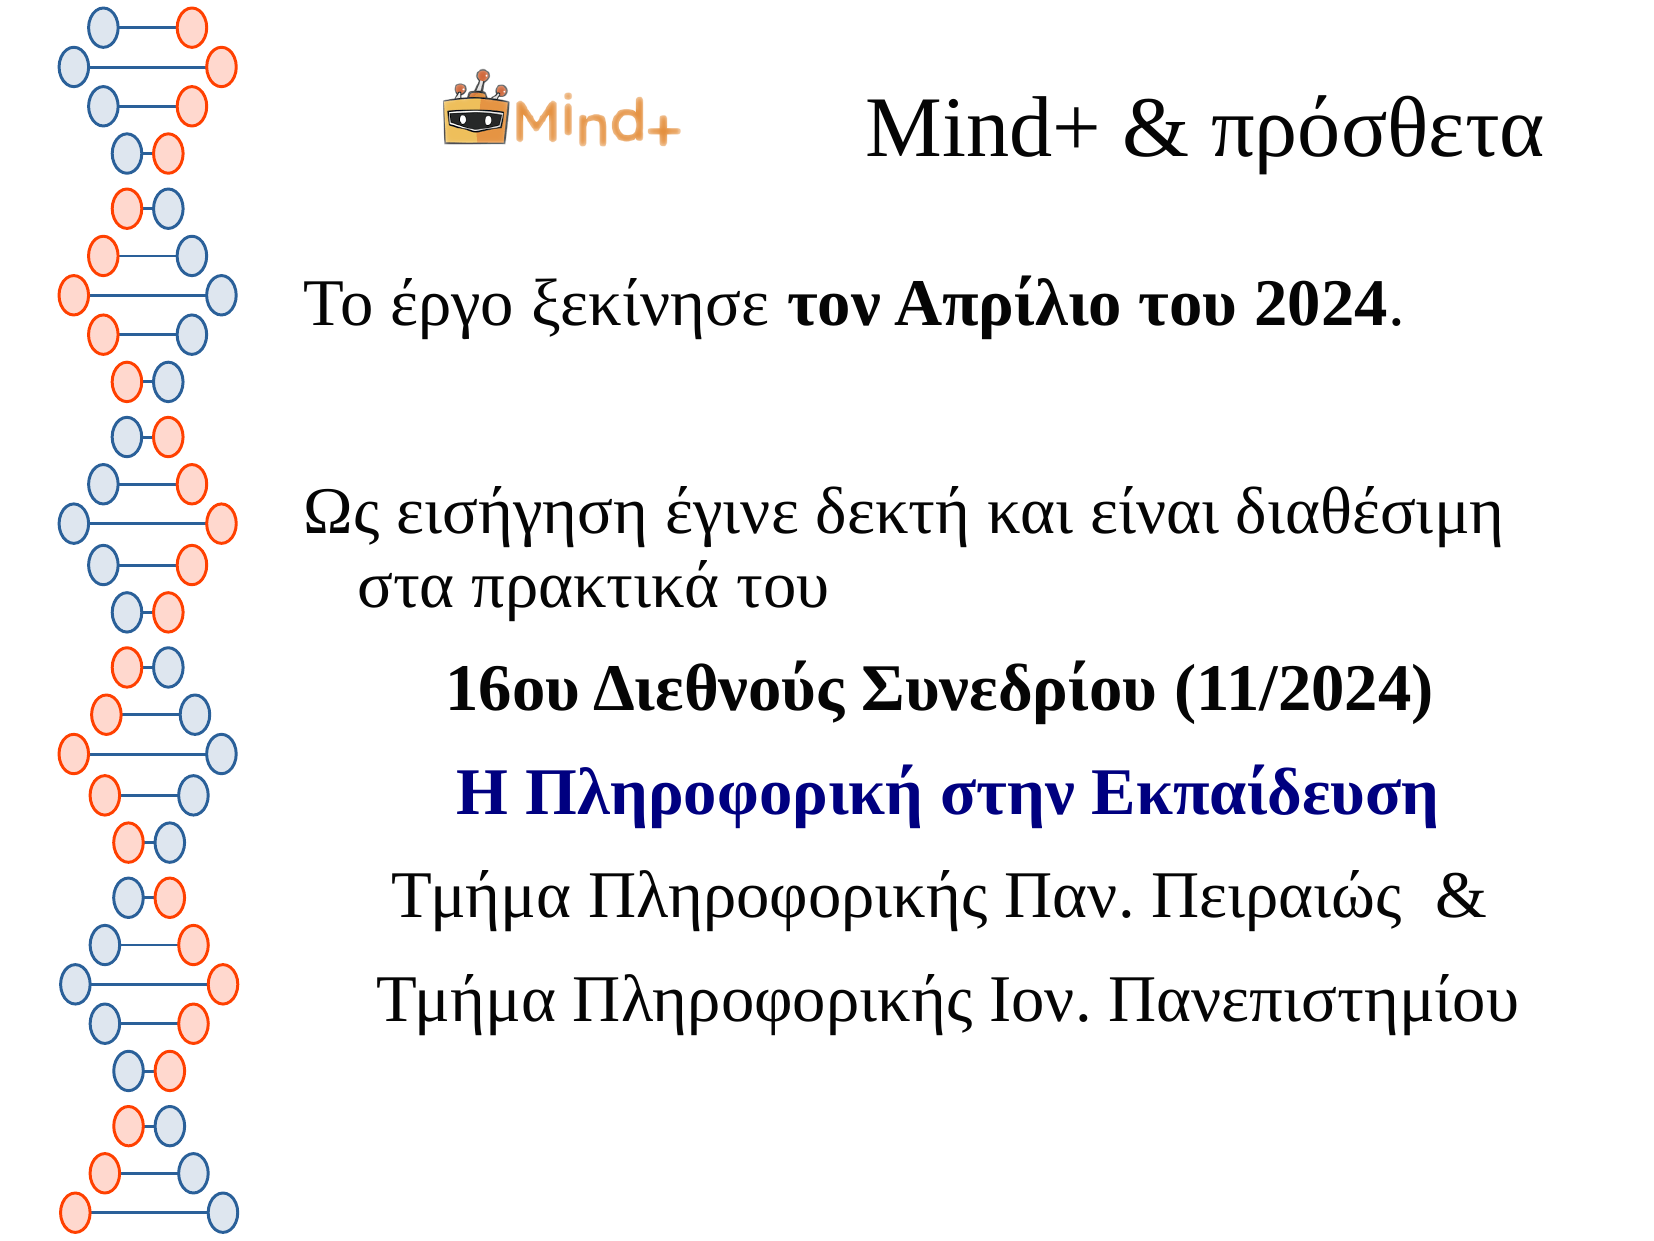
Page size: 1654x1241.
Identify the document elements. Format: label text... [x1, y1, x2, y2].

picture [413, 59, 696, 191]
title Mind+ & πρόσθετα [777, 23, 1634, 231]
list Το έργο ξεκίνησε τον Απρίλιο του 2024. Ως εισήγηση έγινε δεκτή και είναι διαθέσιμη στα πρακτικά του 16oυ Διεθνούς Συνεδρίου (11/2024) Η Πληροφορική στην Εκπαίδευση Τμήμα Πληροφορικής Παν. Πειραιώς & Τμήμα Πληροφορικής Ιον. Πανεπιστημίου [215, 266, 1594, 1186]
